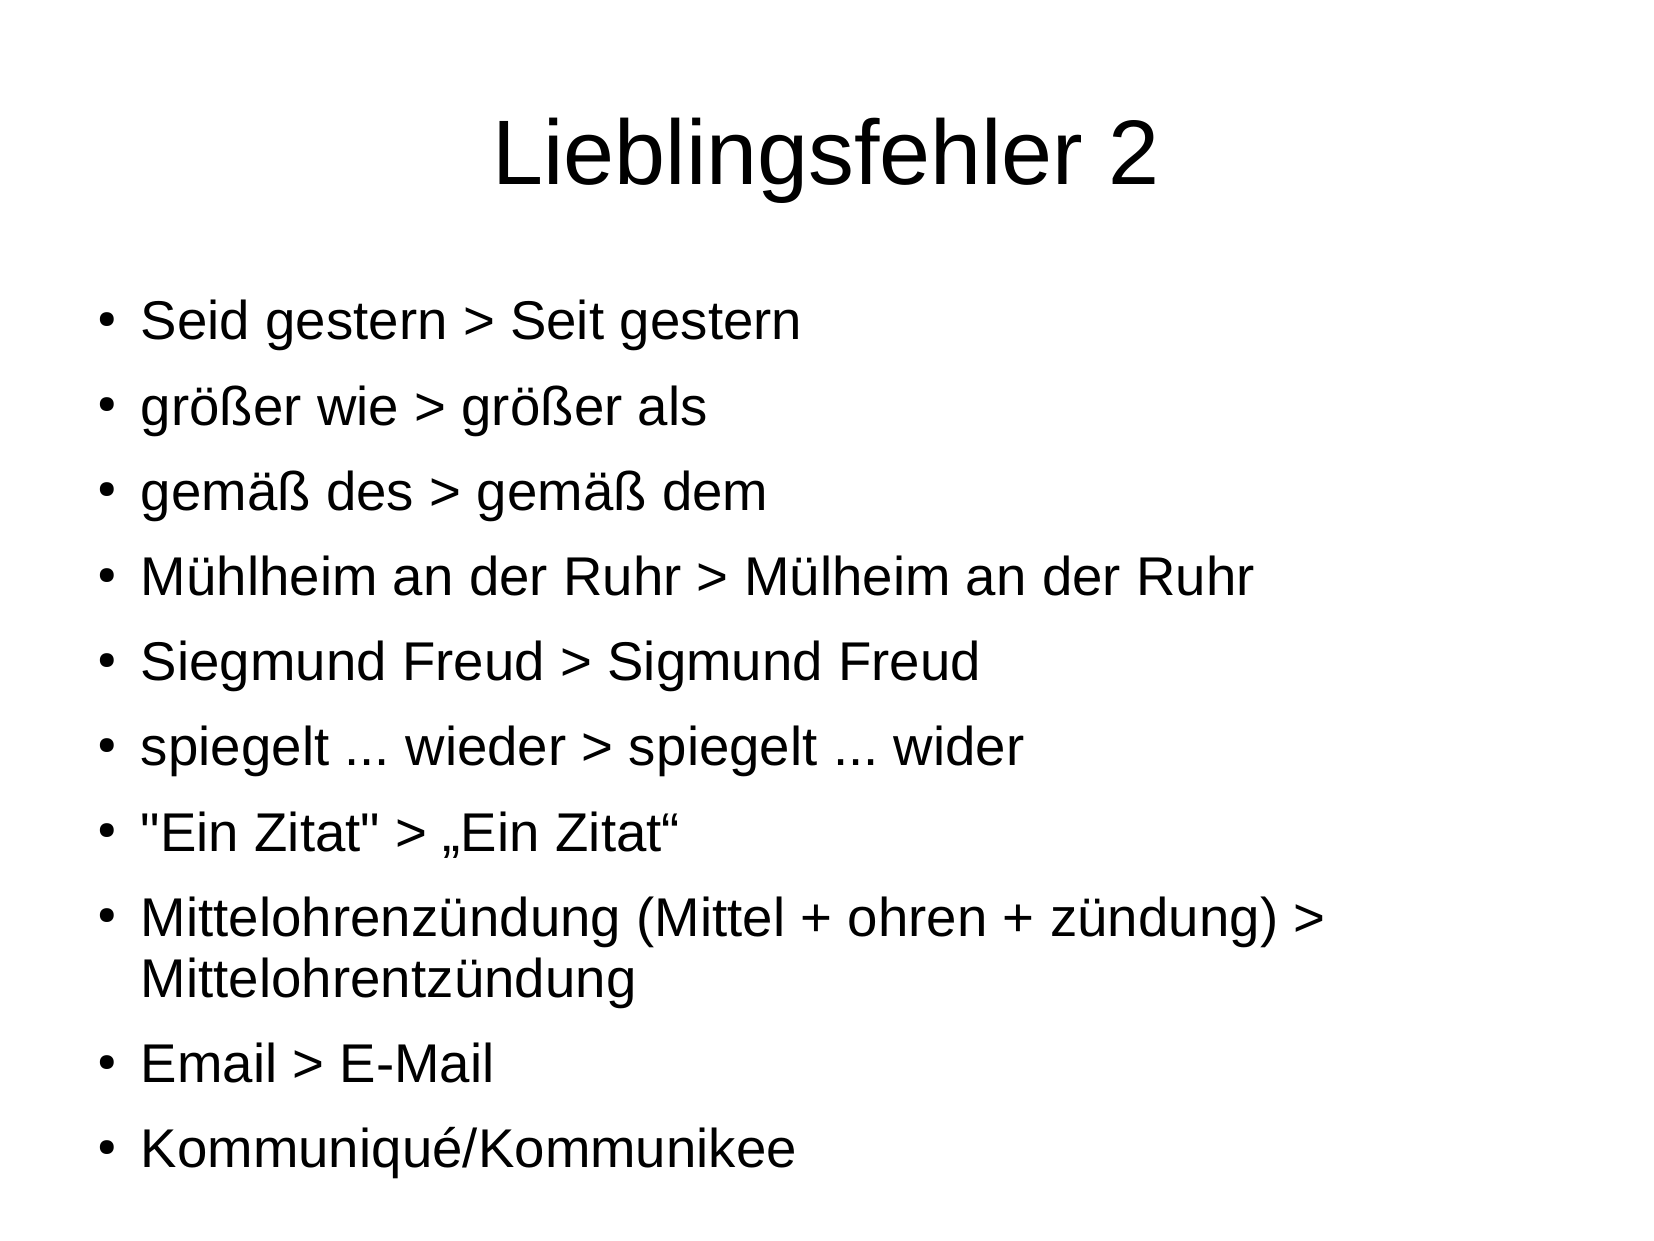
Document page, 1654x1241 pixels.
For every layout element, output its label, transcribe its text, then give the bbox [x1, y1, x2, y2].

title Lieblingsfehler 2 [82, 49, 1571, 257]
list Seid gestern > Seit gestern größer wie > größer als gemäß des > gemäß dem Mühlheim an der Ruhr > Mülheim an der Ruhr Siegmund Freud > Sigmund Freud spiegelt ... wieder > spiegelt ... wider "Ein Zitat" > „Ein Zitat“ Mittelohrenzündung (Mittel + ohren + zündung) > Mittelohrentzündung Email > E-Mail Kommuniqué/Kommunikee [82, 290, 1538, 1182]
